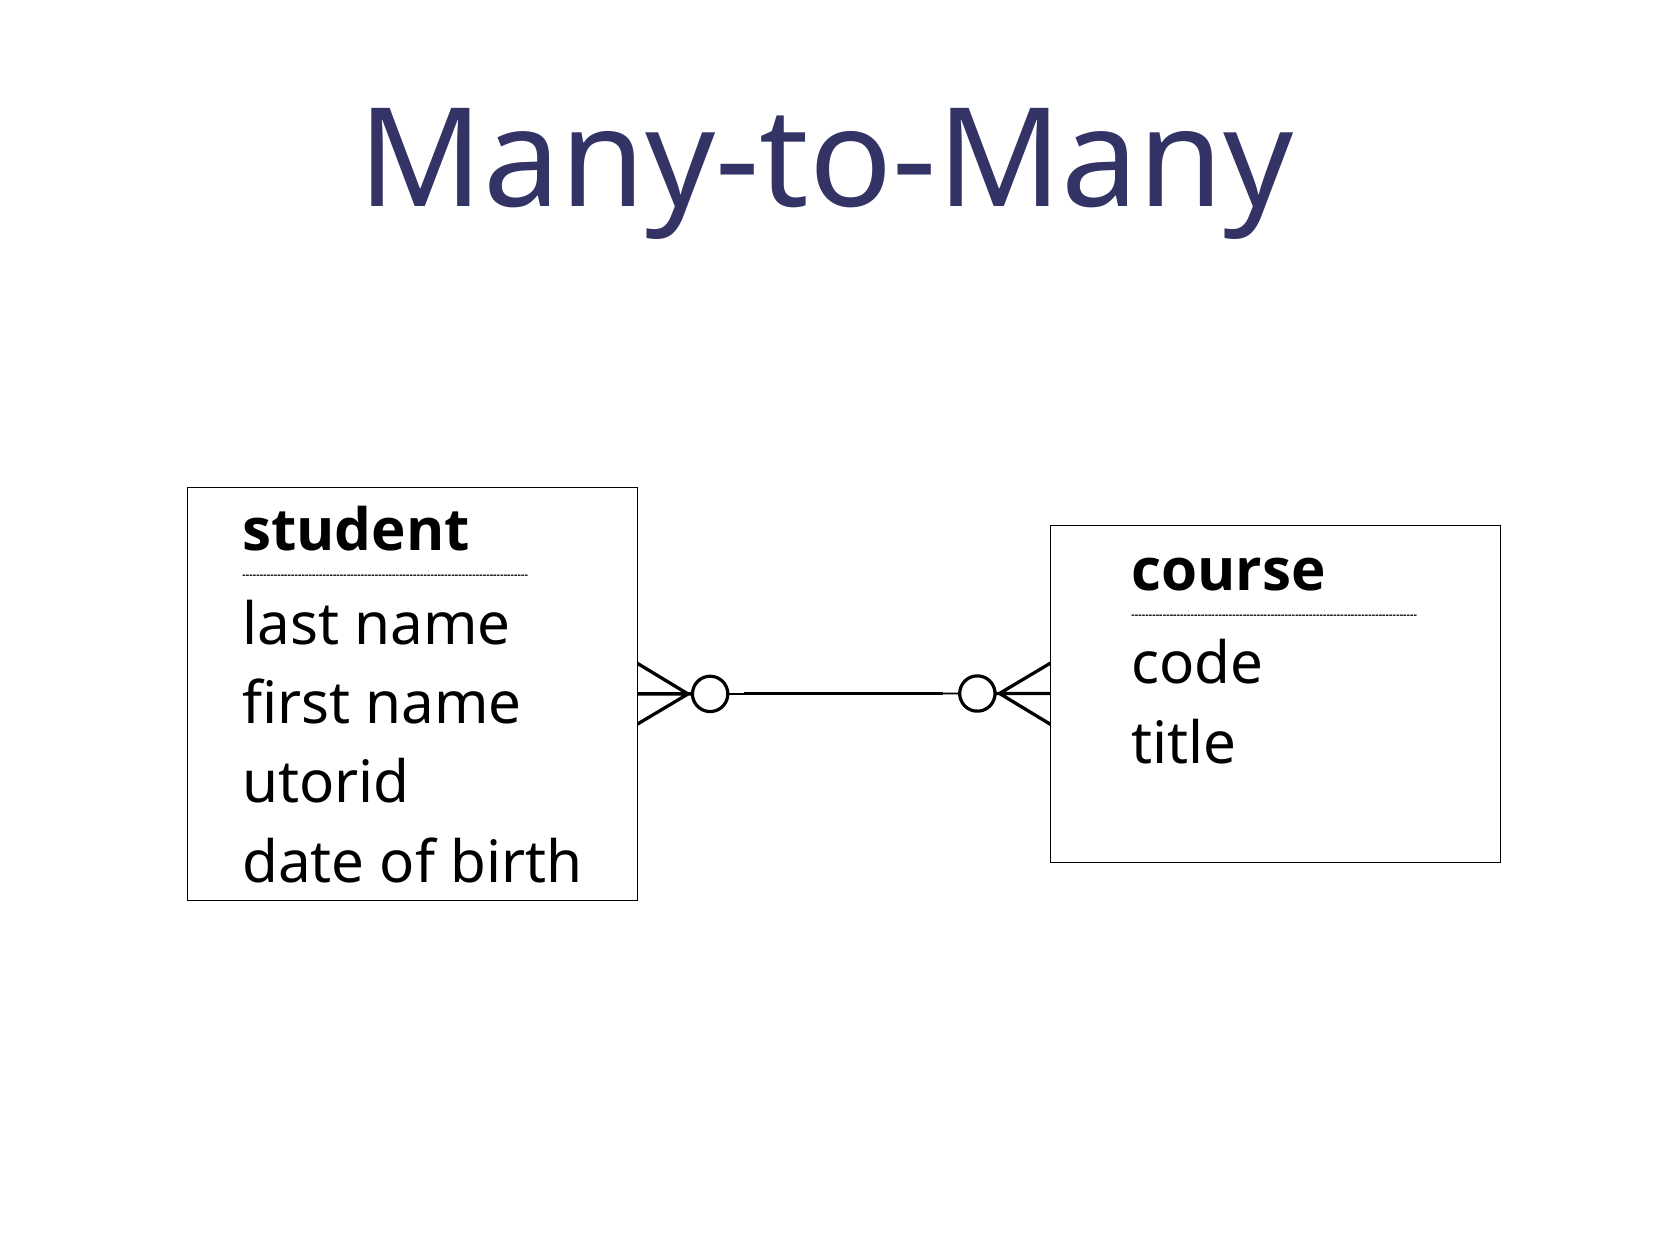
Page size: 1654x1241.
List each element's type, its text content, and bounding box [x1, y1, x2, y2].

title Many-to-Many [82, 56, 1571, 250]
text_box course ---------------------------------------------------------------------------------- code title [1050, 525, 1501, 863]
text_box student ---------------------------------------------------------------------------------- last name first name utorid date of birth [187, 487, 638, 901]
